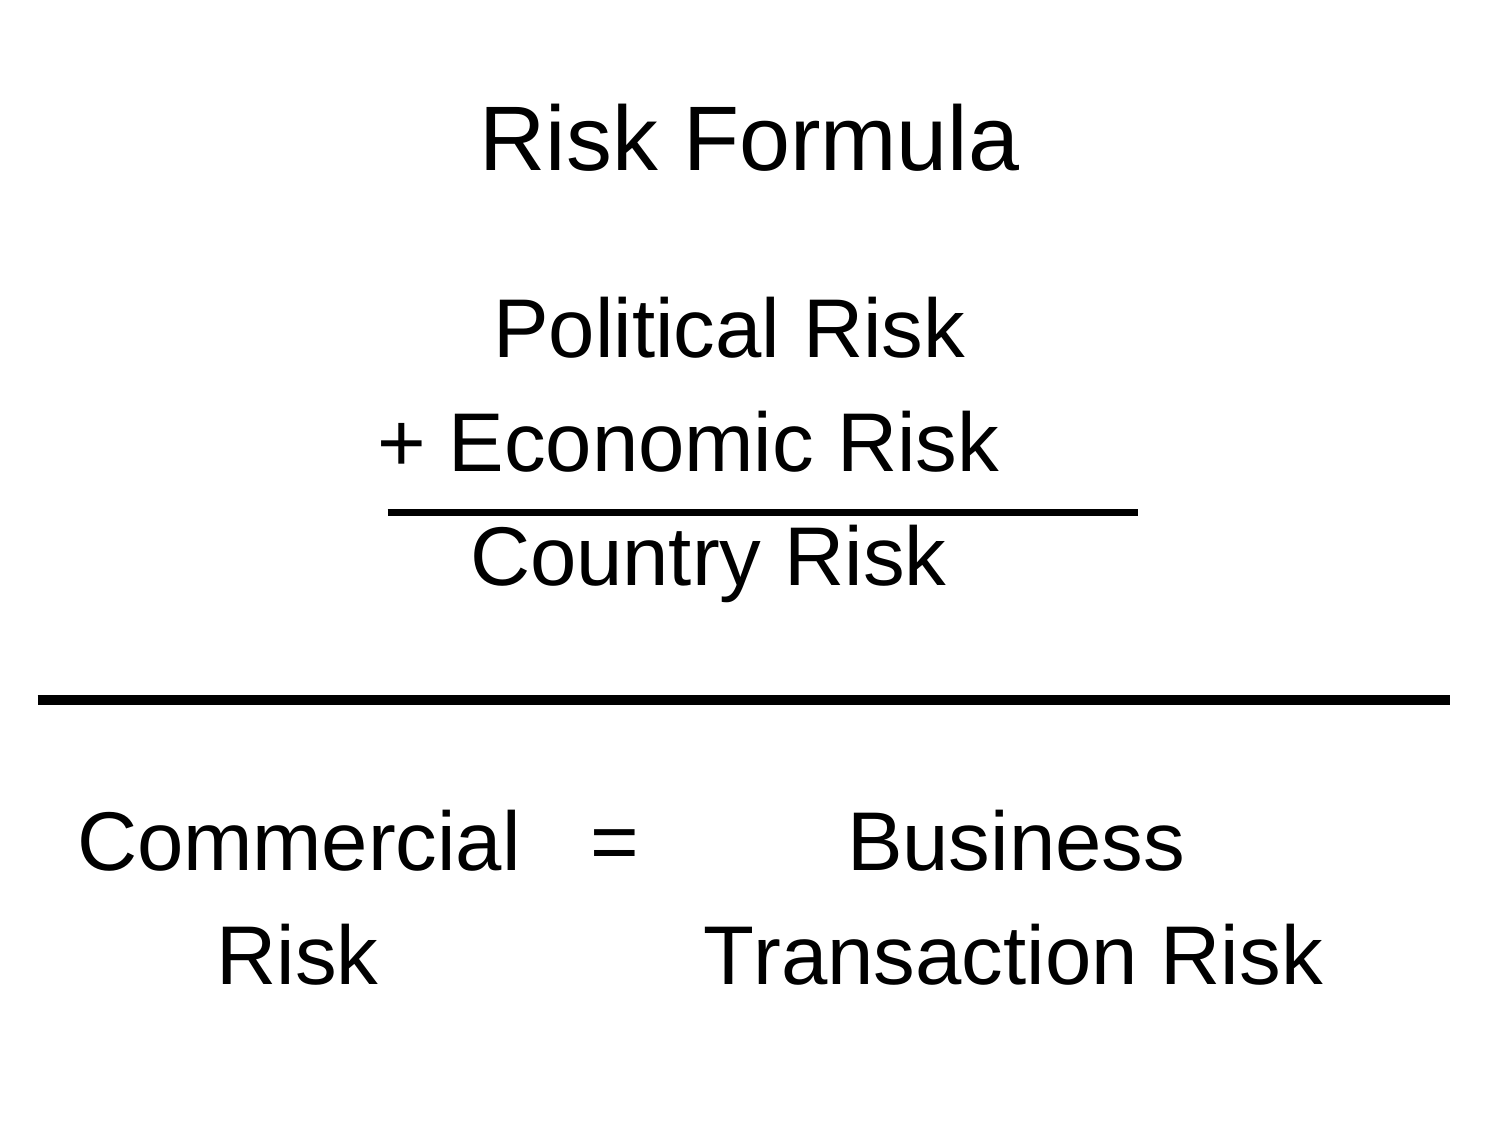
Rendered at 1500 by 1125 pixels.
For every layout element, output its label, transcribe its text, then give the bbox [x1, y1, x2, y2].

list Political Risk + Economic Risk Country Risk [362, 275, 1150, 695]
text_box Commercial = Business Risk Transaction Risk [62, 787, 1450, 1038]
title Risk Formula [75, 45, 1426, 233]
list Political Risk + Economic Risk Country Risk [362, 705, 1150, 713]
